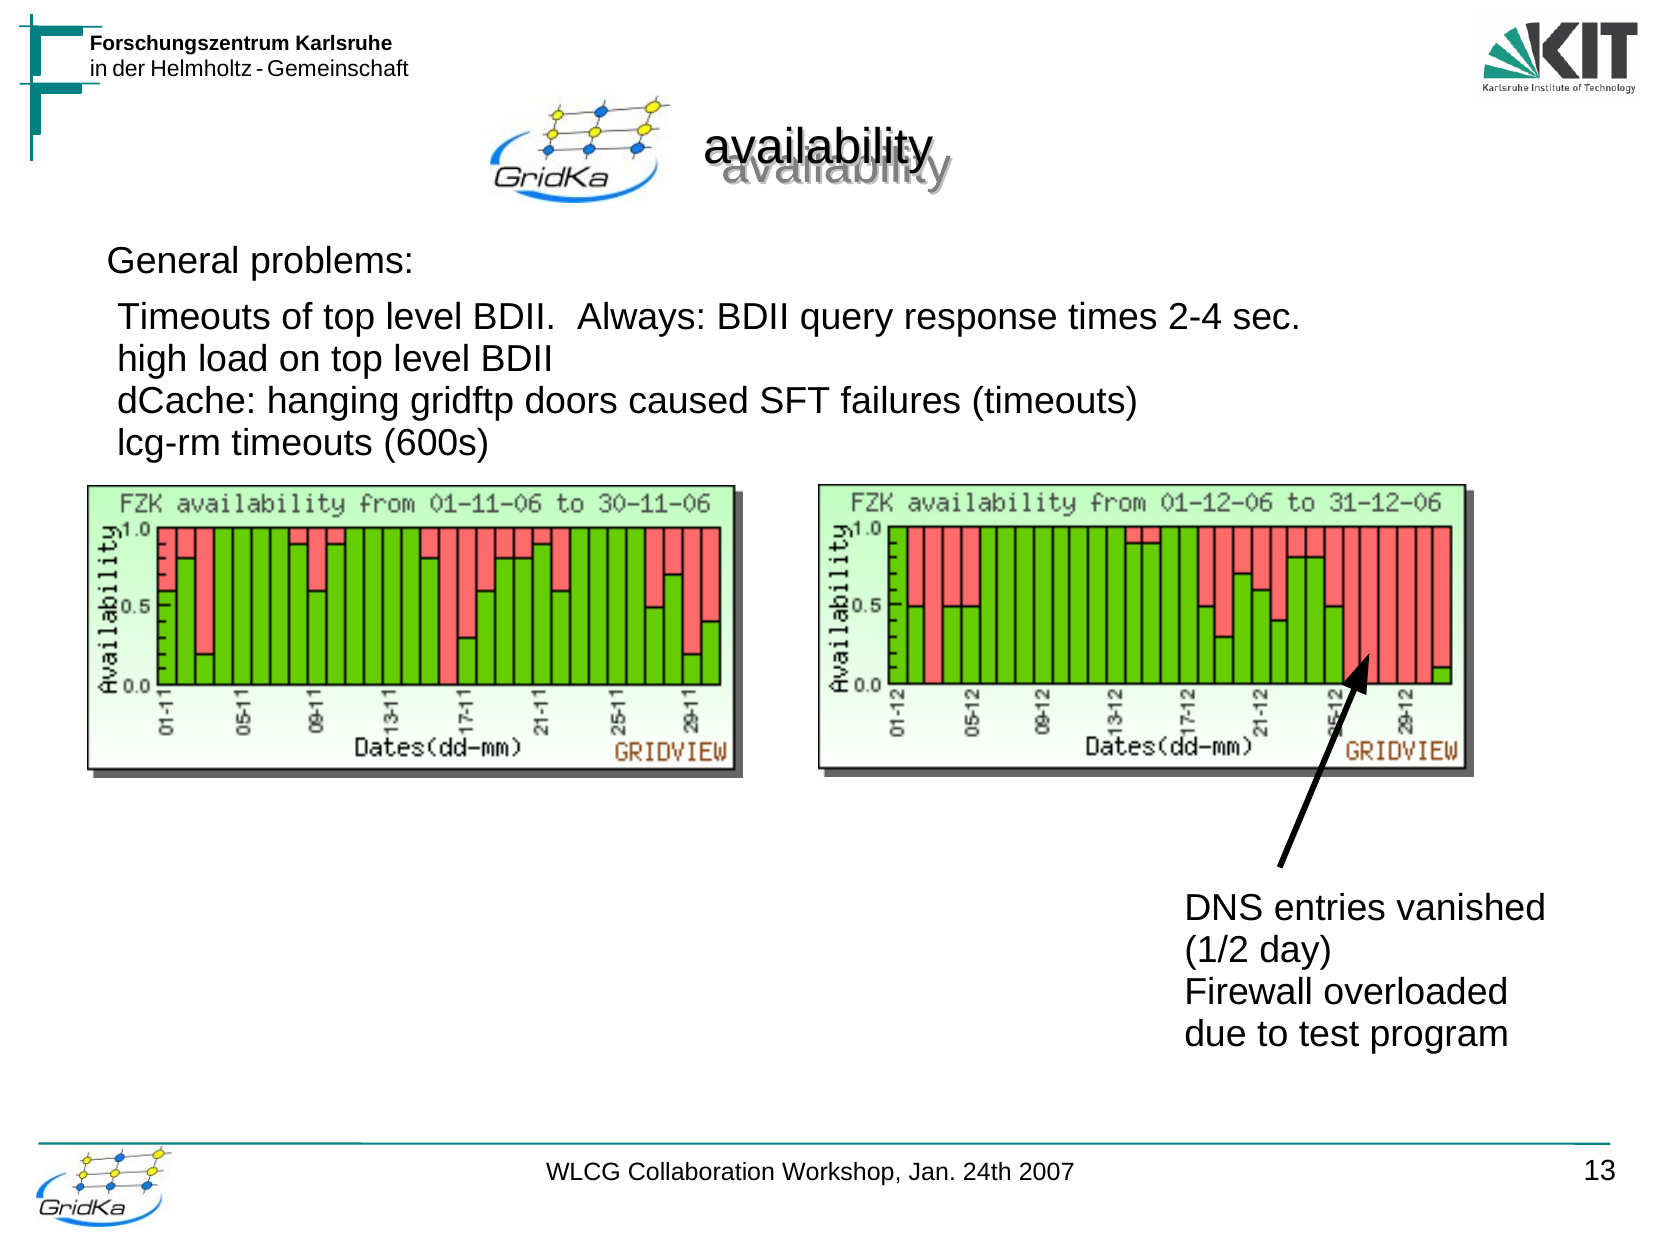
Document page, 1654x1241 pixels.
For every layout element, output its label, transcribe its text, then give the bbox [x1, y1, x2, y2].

picture [818, 484, 1474, 777]
text_box availability [685, 108, 951, 185]
text_box General problems: Timeouts of top level BDII. Always: BDII query response times 2-4 sec. high load on top level BDII dCache: hanging gridftp doors caused SFT failures (timeouts) lcg-rm timeouts (600s) [91, 232, 1339, 556]
picture [490, 95, 671, 203]
picture [36, 1145, 172, 1227]
picture [1470, 11, 1641, 102]
text_box DNS entries vanished (1/2 day) Firewall overloaded due to test program [1169, 879, 1562, 1105]
picture [87, 485, 743, 778]
